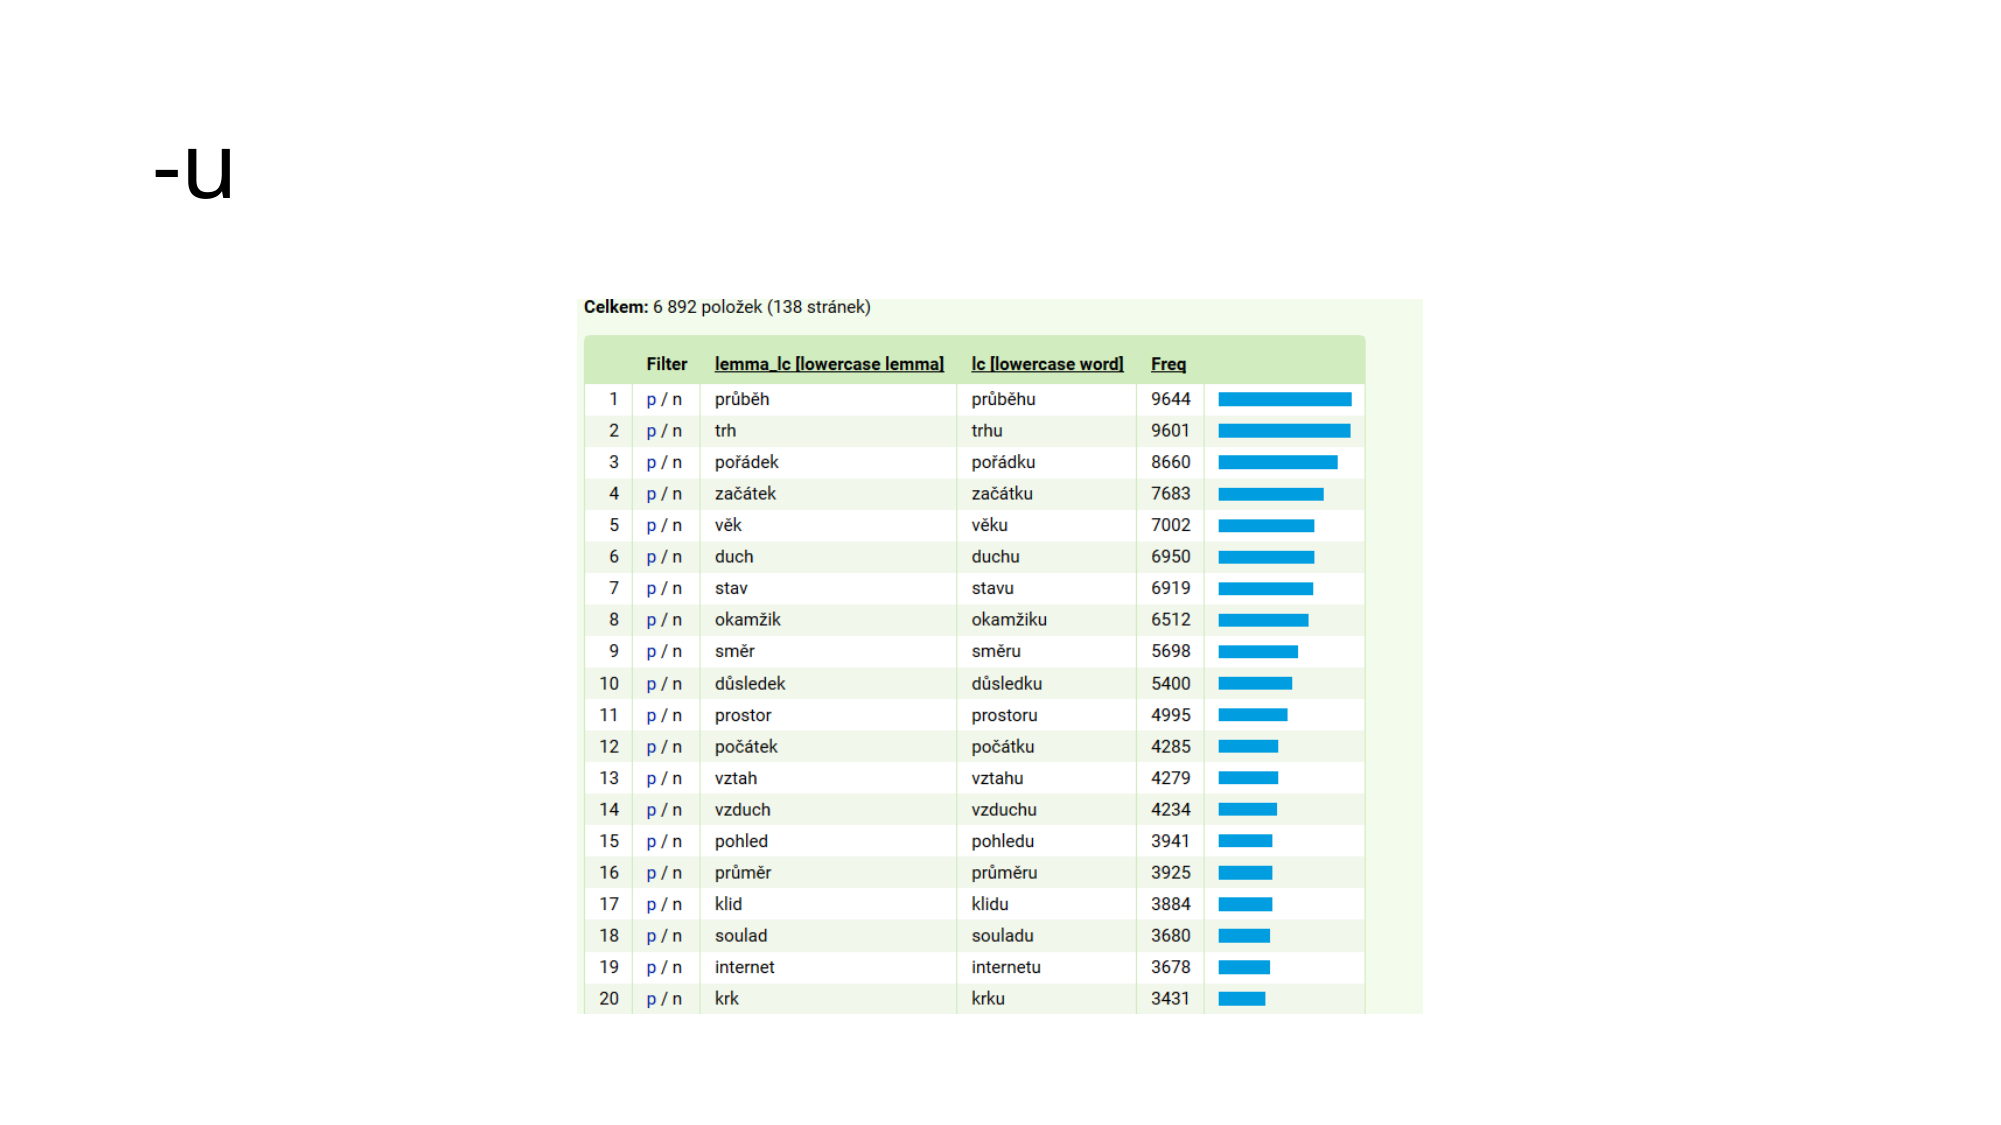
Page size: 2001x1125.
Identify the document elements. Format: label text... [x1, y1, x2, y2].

picture [577, 299, 1423, 1014]
title -u [137, 59, 1863, 278]
